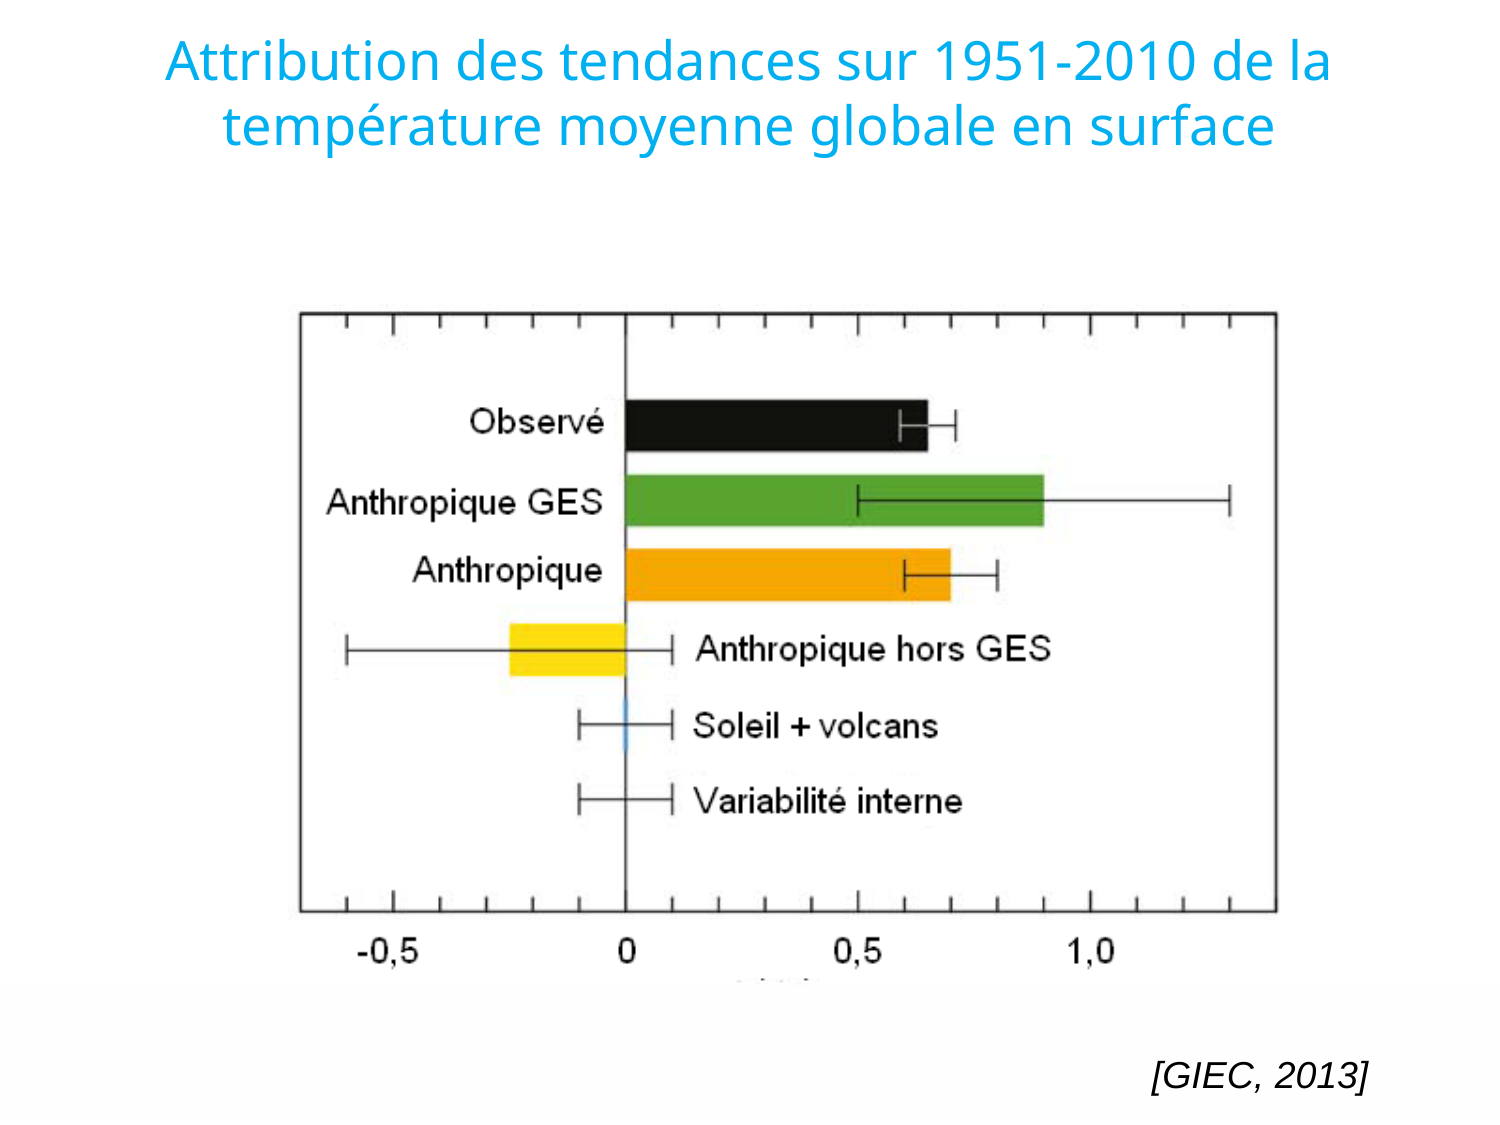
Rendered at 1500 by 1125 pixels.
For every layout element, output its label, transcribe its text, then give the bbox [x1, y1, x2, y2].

picture [0, 237, 1500, 1125]
text_box [GIEC, 2013] [1136, 1043, 1474, 1104]
text_box Attribution des tendances sur 1951-2010 de la température moyenne globale en surface [41, 19, 1459, 173]
